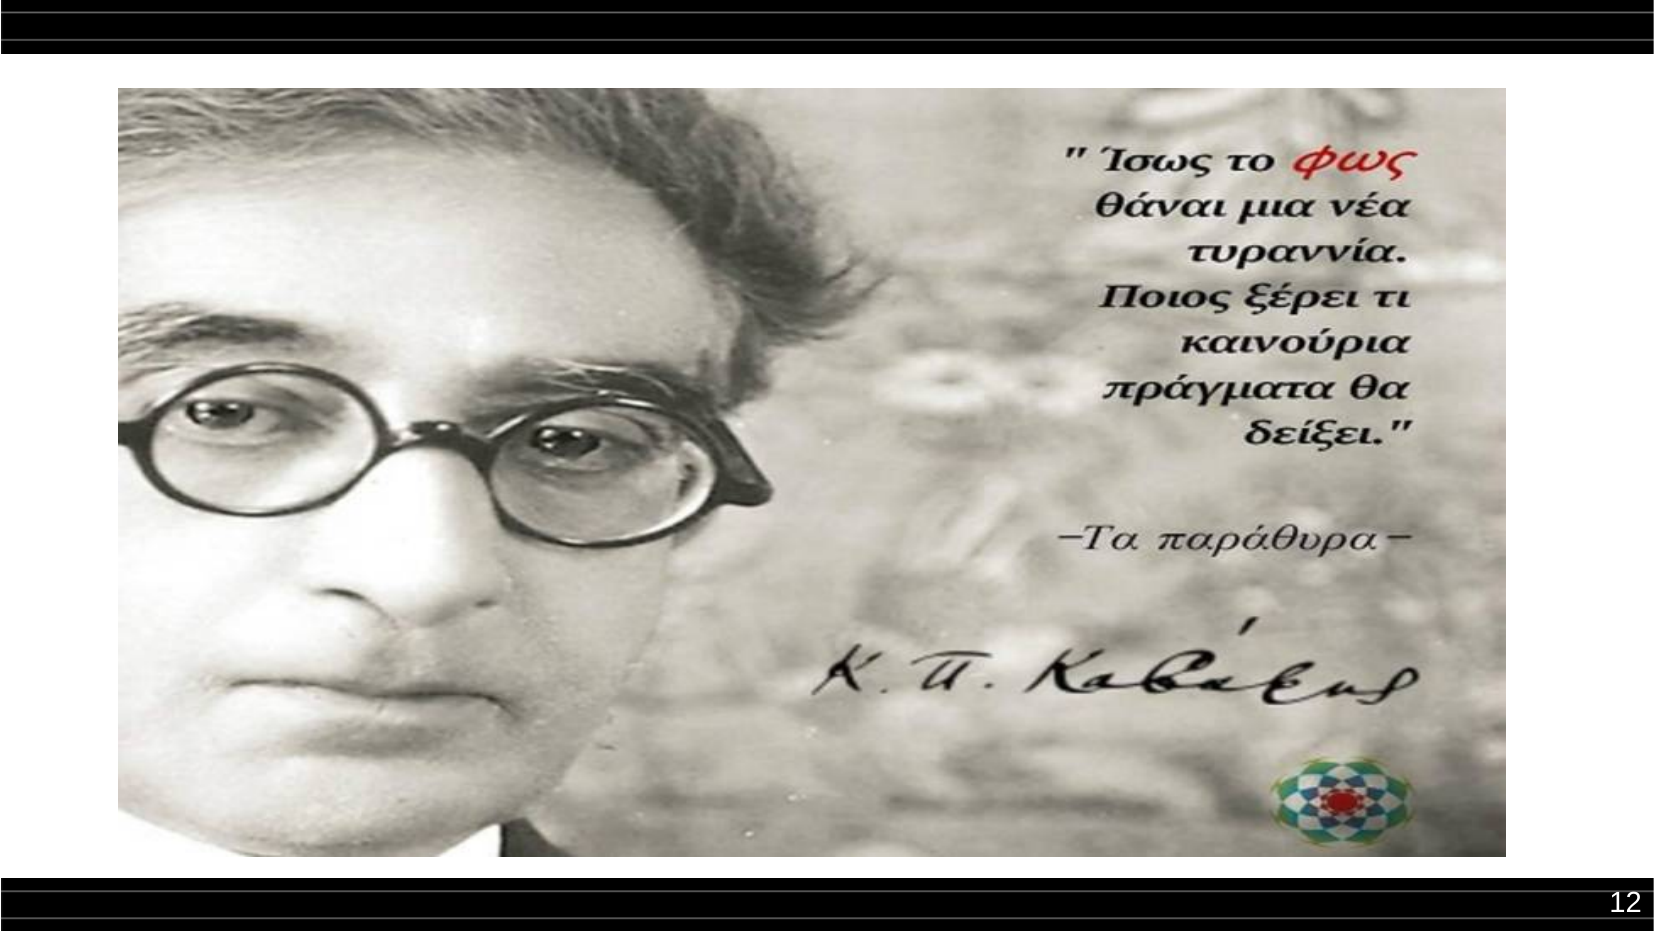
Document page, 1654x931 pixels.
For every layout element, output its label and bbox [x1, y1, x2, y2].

picture [1, 0, 1654, 54]
picture [118, 88, 1506, 857]
picture [1, 878, 1654, 931]
